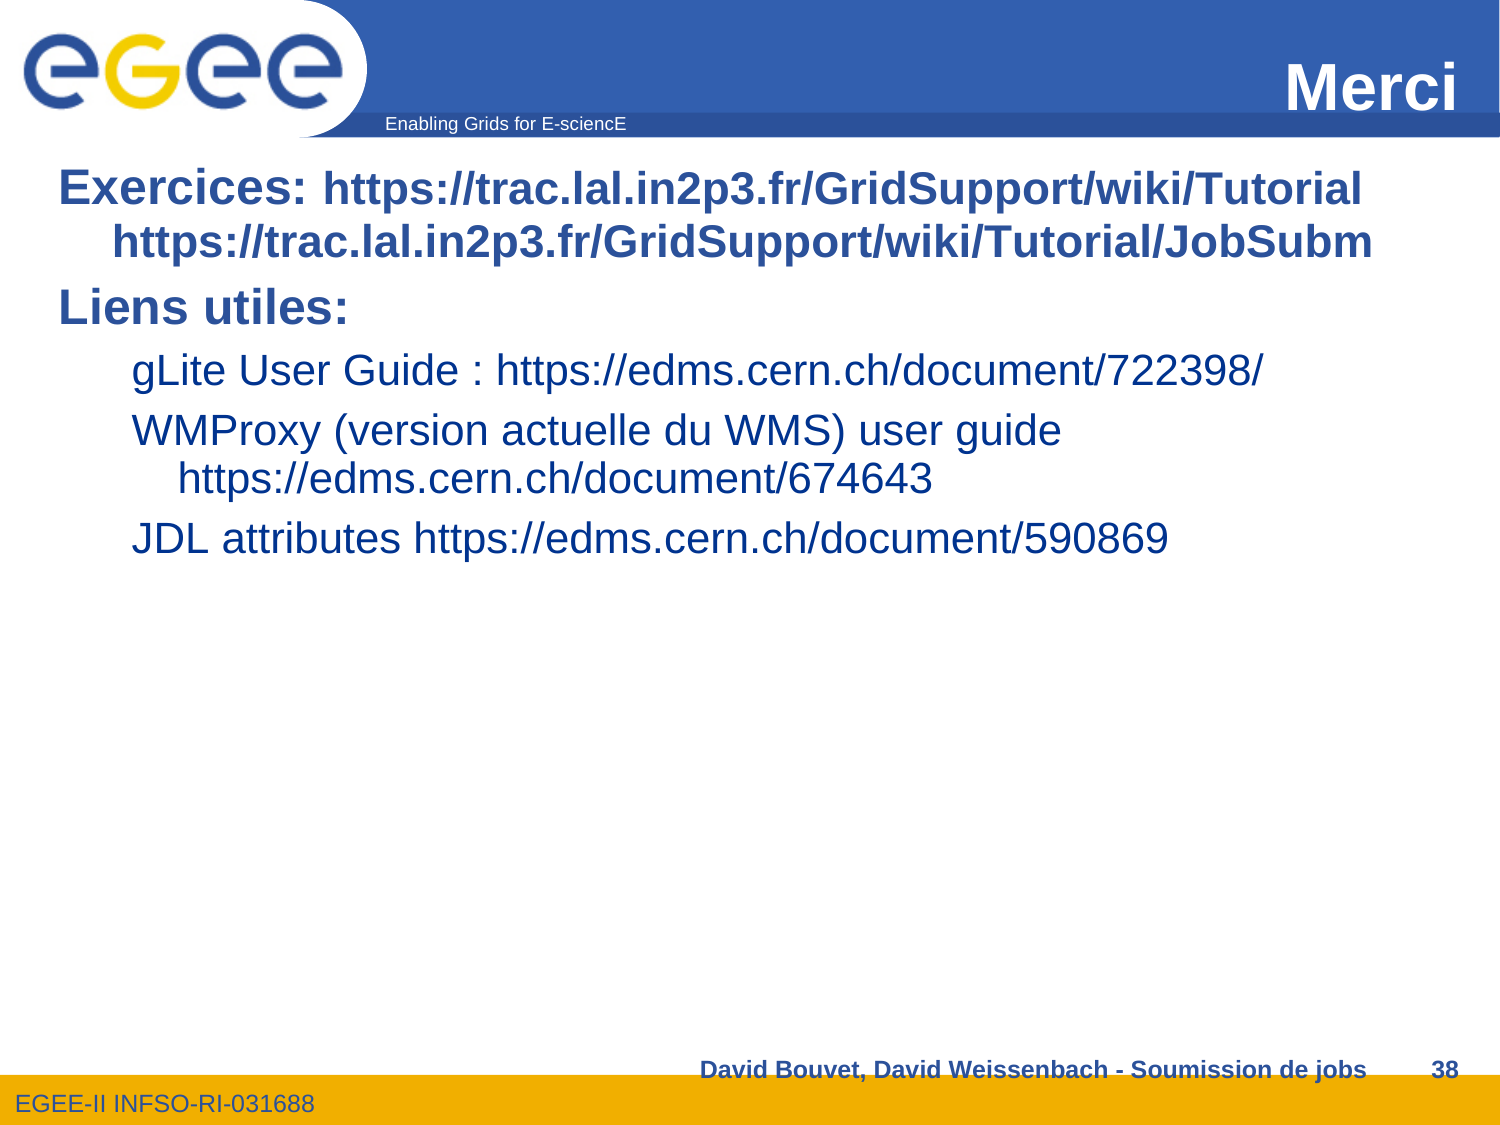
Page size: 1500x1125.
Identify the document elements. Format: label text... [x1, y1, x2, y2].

picture [18, 30, 349, 112]
title Merci [369, 0, 1474, 183]
list Exercices: https://trac.lal.in2p3.fr/GridSupport/wiki/Tutorial https://trac.lal.in2p3.fr/GridSupport/wiki/Tutorial/JobSubm Liens utiles: gLite User Guide : https://edms.cern.ch/document/722398/ WMProxy (version actuelle du WMS) user guide https://edms.cern.ch/document/674643 JDL attributes https://edms.cern.ch/document/590869 [56, 159, 1465, 1035]
